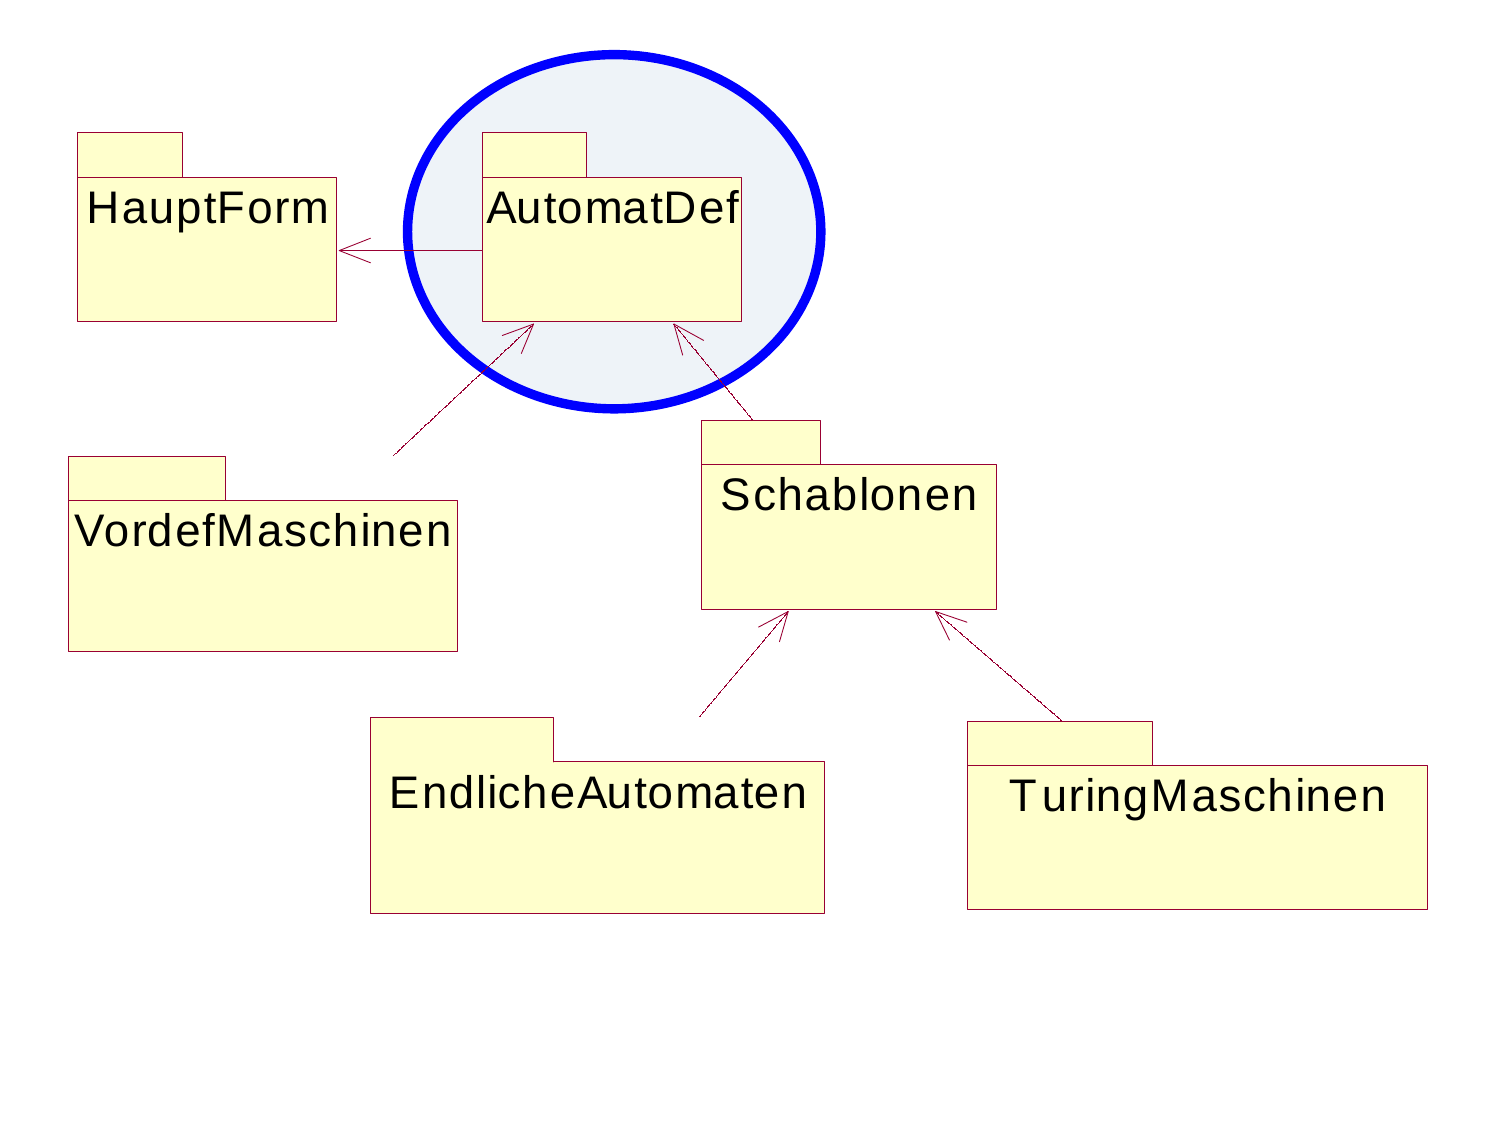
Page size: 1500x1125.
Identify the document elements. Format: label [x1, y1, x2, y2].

text_box [484, 54, 745, 94]
picture [0, 94, 1500, 956]
